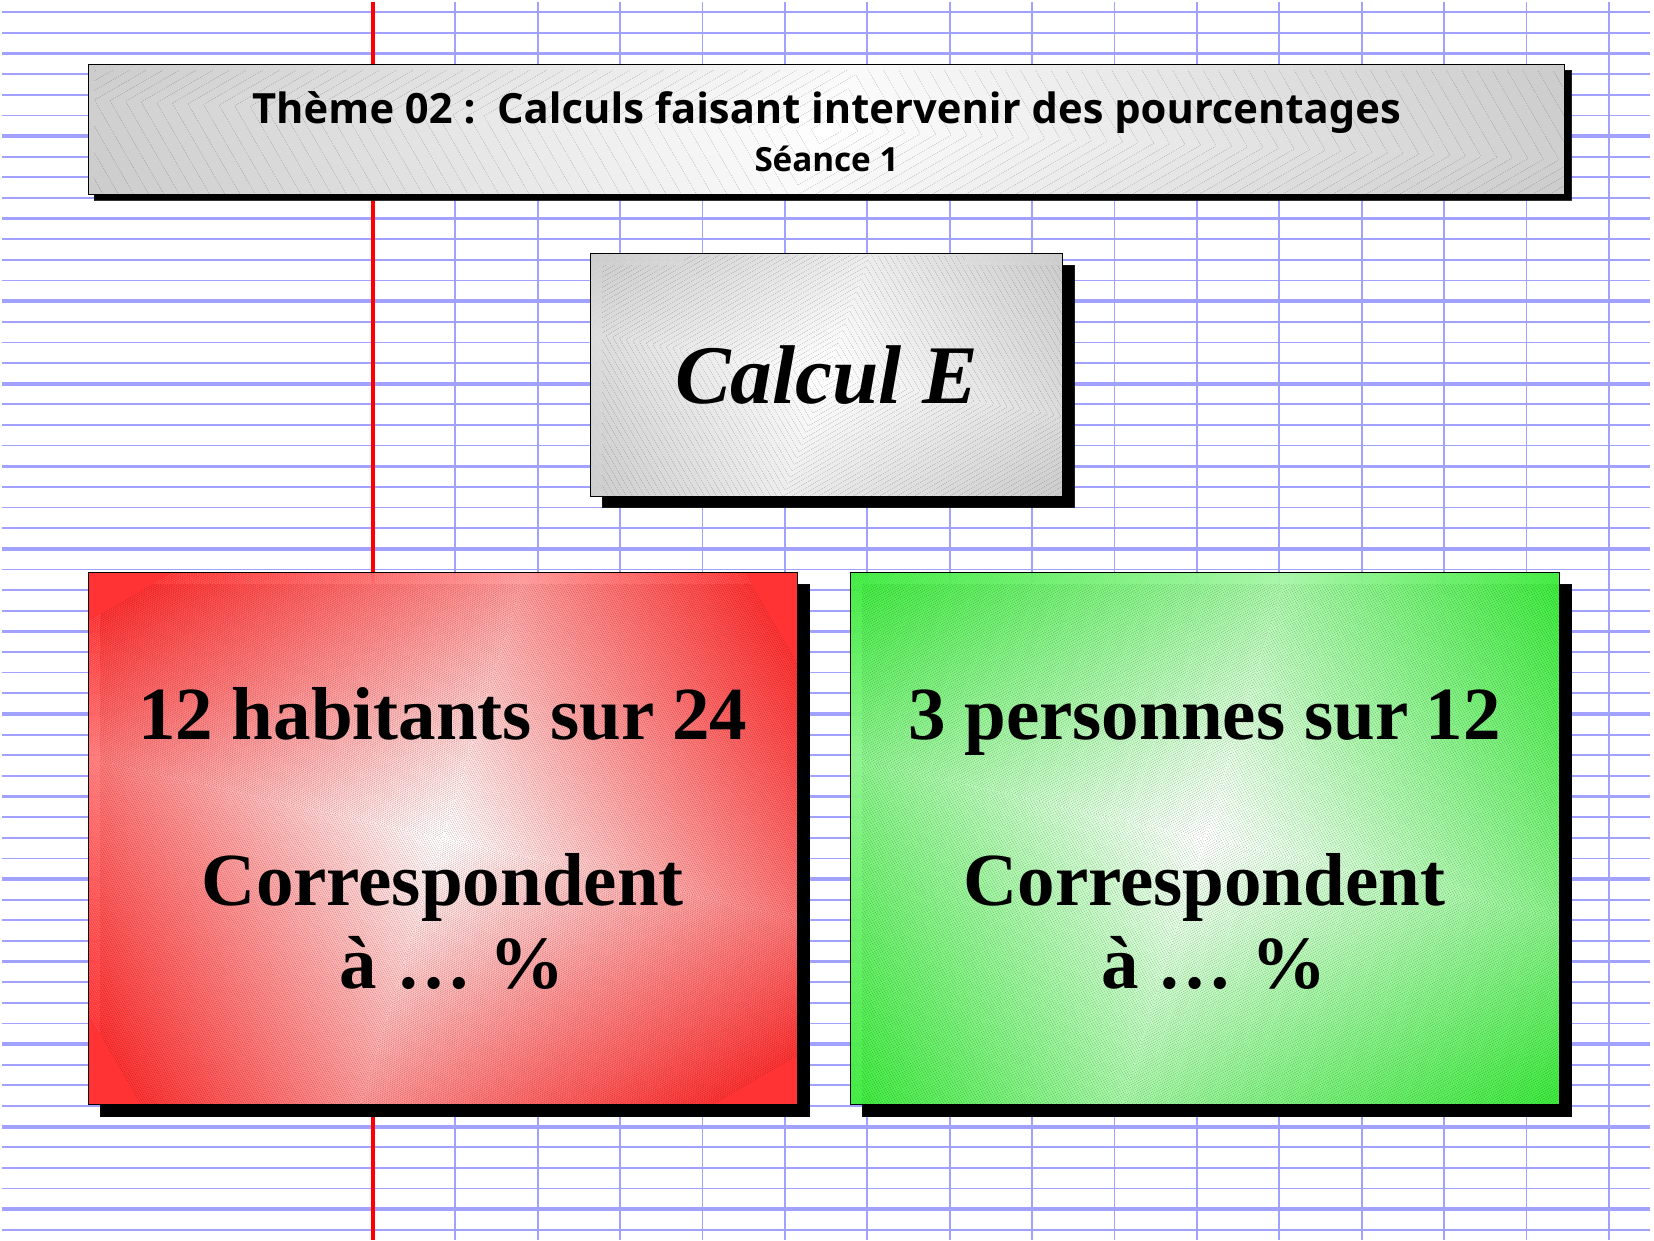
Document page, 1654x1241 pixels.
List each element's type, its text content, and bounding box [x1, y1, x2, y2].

text_box Thème 02 : Calculs faisant intervenir des pourcentages Séance 1 [88, 64, 1565, 195]
text_box 3 personnes sur 12 Correspondent à … % [850, 572, 1560, 1105]
picture [0, 0, 1654, 1241]
text_box 12 habitants sur 24 Correspondent à … % [88, 572, 798, 1105]
text_box Calcul E [590, 253, 1063, 497]
